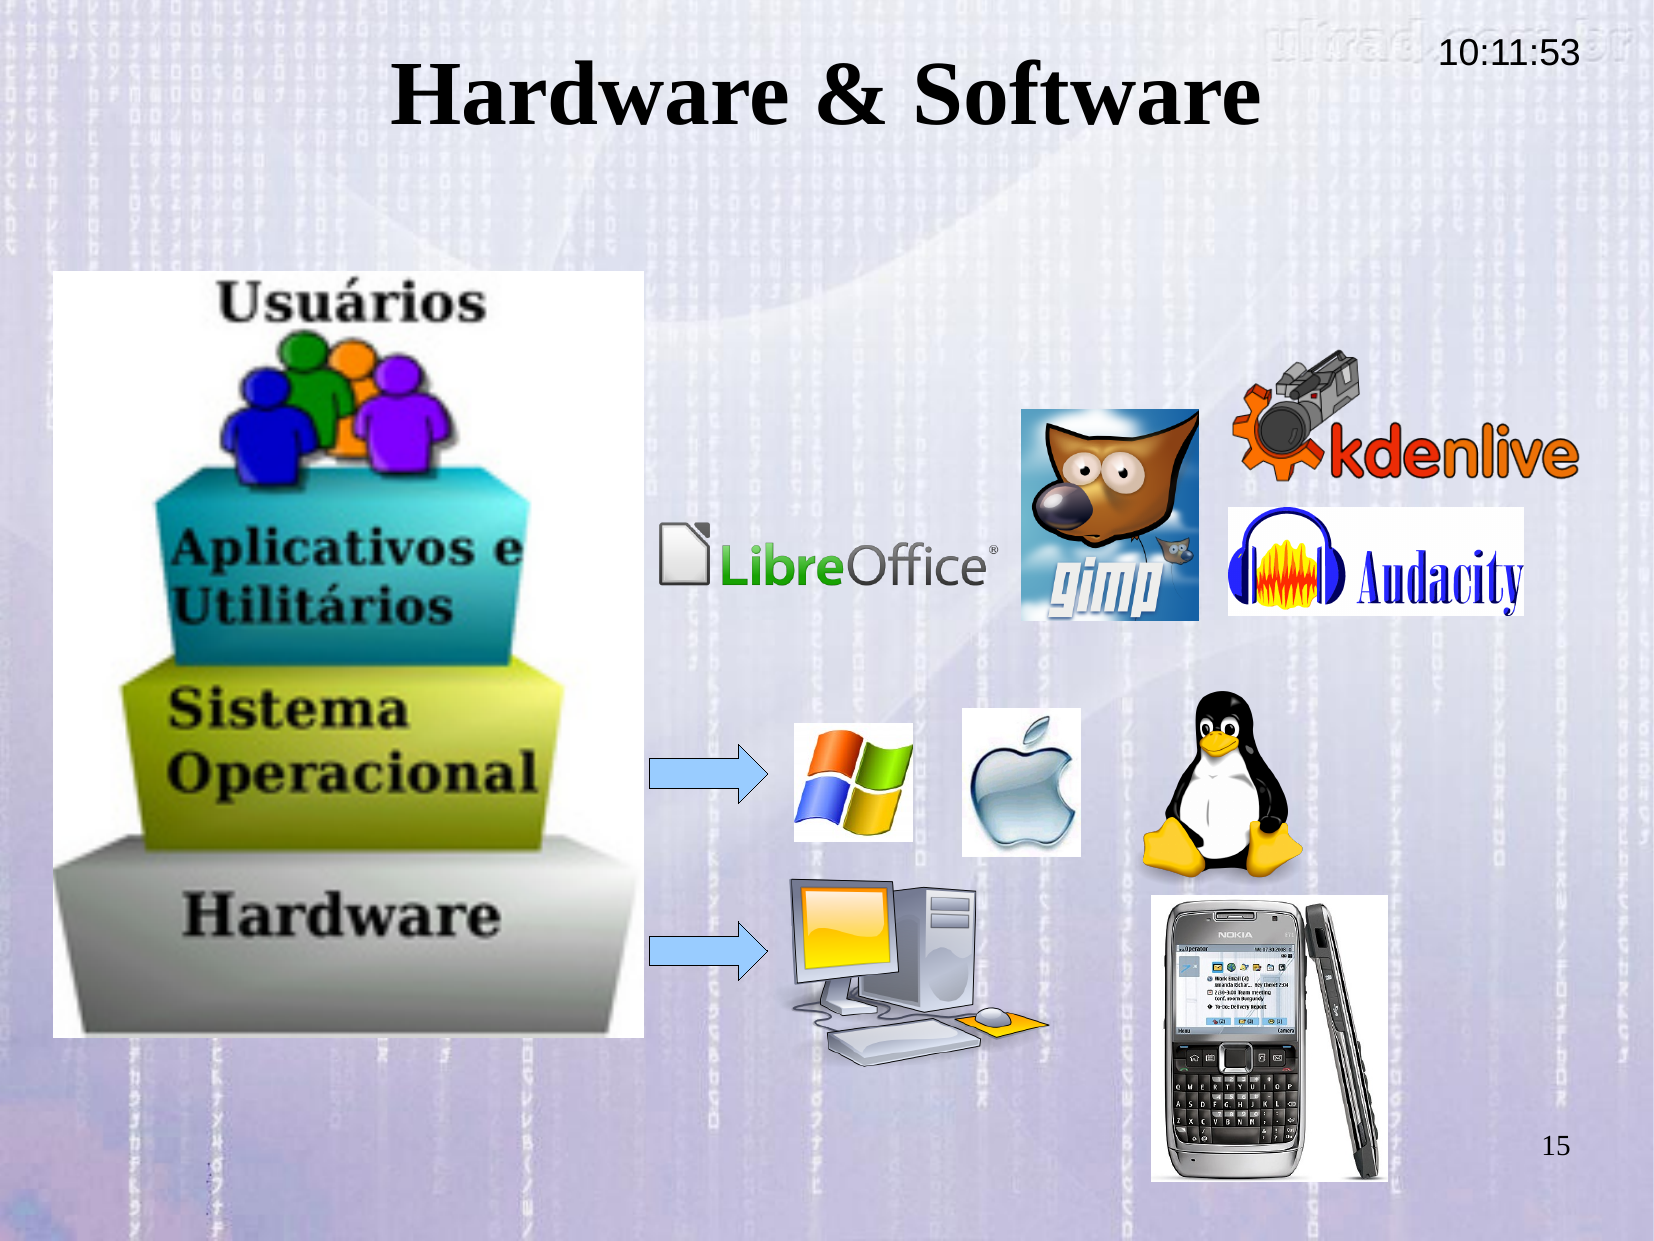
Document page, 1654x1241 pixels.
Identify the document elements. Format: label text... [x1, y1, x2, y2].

picture [0, 0, 1654, 1241]
text_box [649, 921, 768, 981]
text_box Hardware & Software [29, 35, 1625, 171]
text_box [649, 744, 768, 804]
text_box 10:53:35 [1423, 23, 1631, 94]
